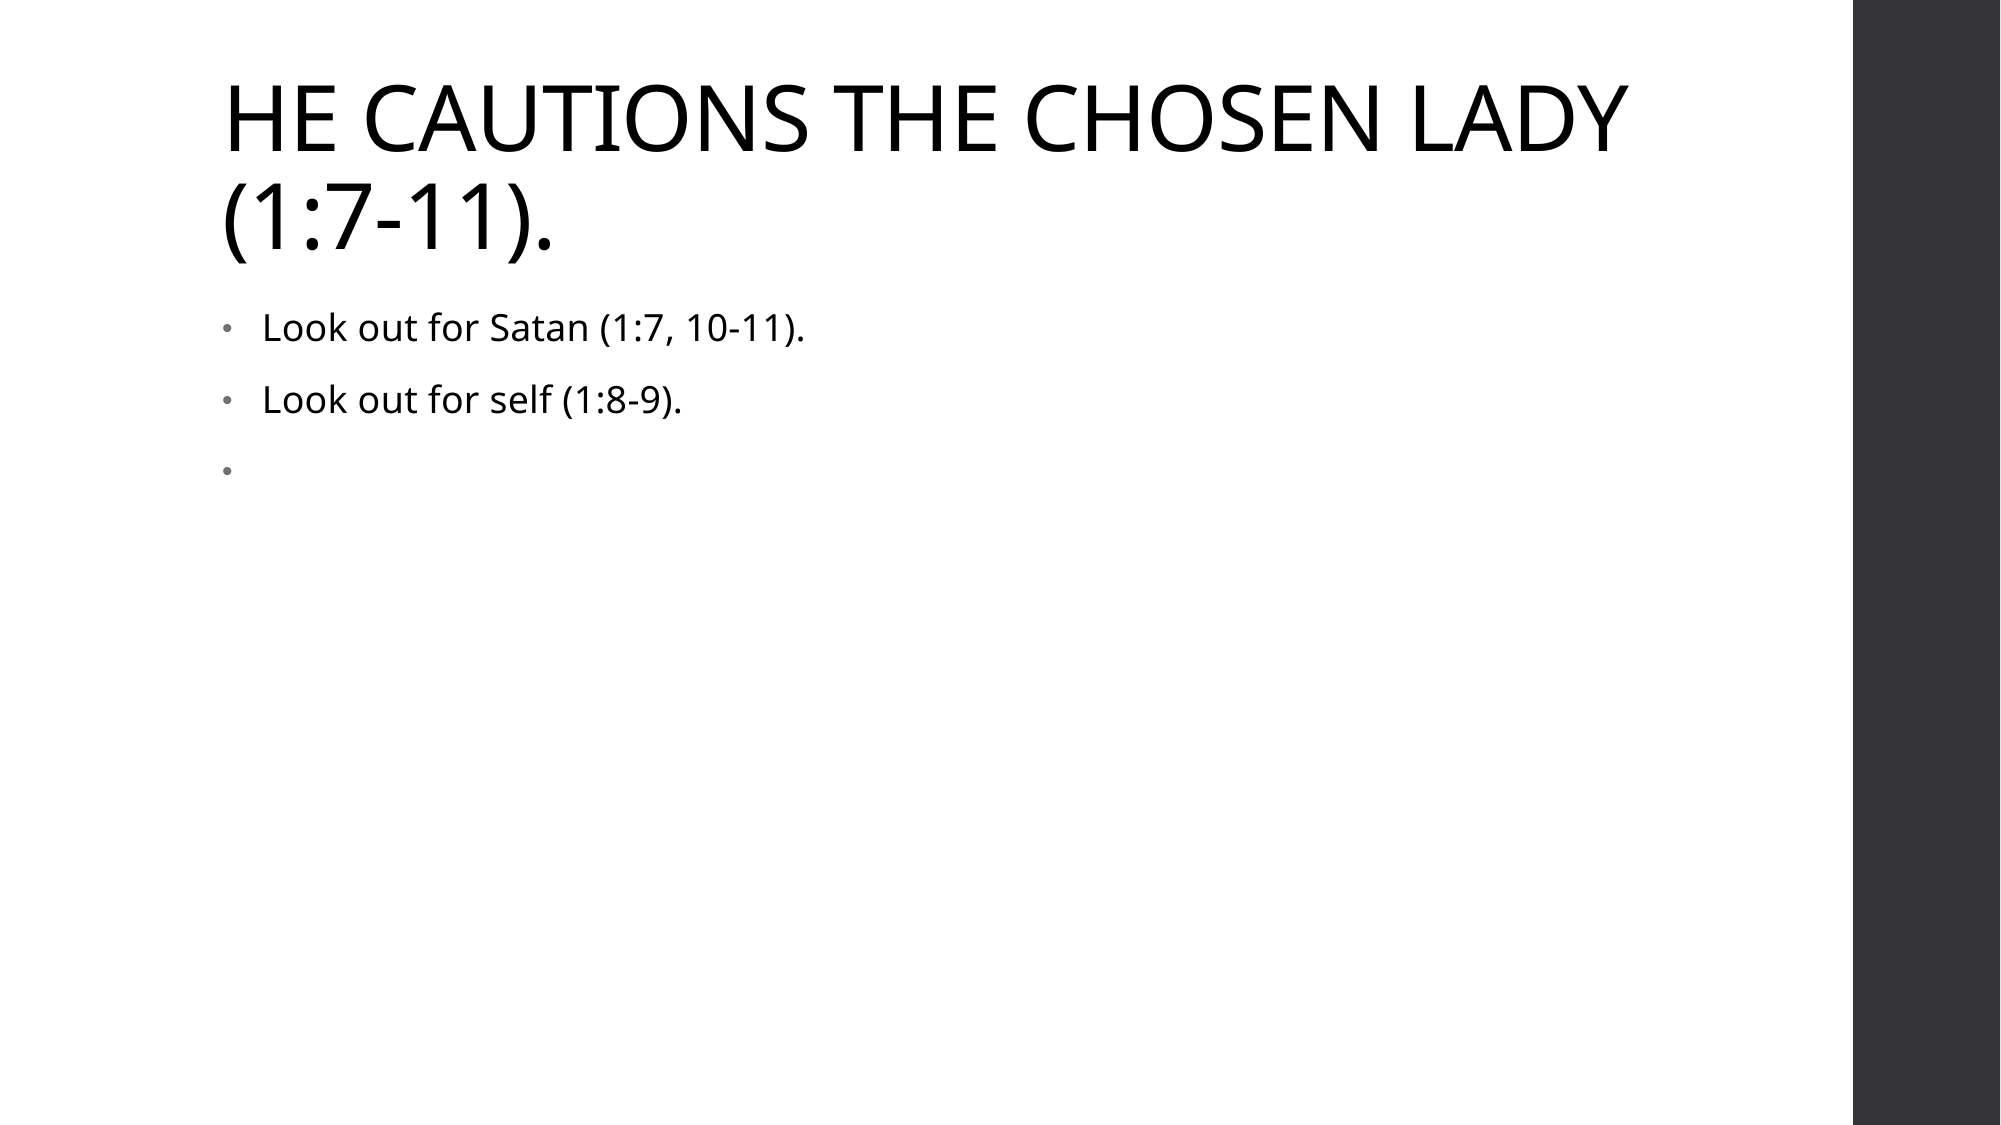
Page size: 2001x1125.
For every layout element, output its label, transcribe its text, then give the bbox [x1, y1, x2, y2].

list Look out for Satan (1:7, 10-11). Look out for self (1:8-9). [206, 299, 1617, 1014]
title HE CAUTIONS THE CHOSEN LADY (1:7-11). [206, 60, 1797, 278]
